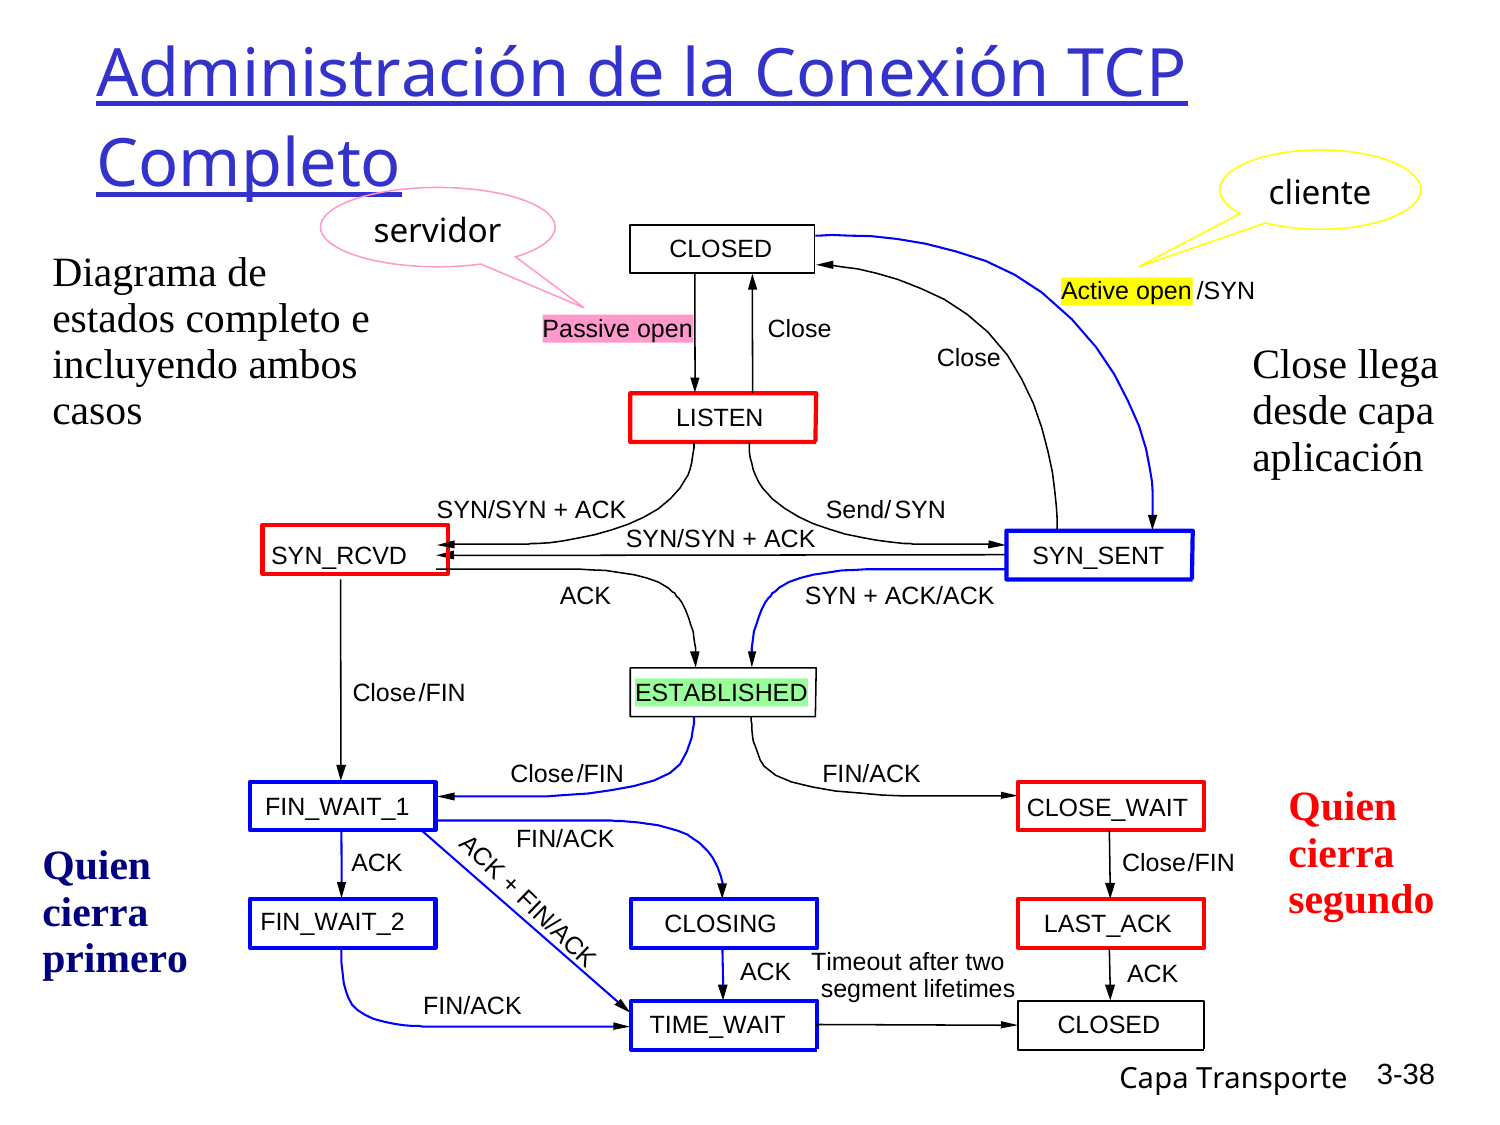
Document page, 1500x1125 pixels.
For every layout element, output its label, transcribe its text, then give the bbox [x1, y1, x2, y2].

text_box ACK [559, 581, 612, 610]
text_box [1000, 1021, 1019, 1030]
text_box [690, 376, 700, 393]
text_box [336, 882, 347, 899]
text_box /SYN [1196, 277, 1256, 306]
text_box [747, 273, 758, 290]
text_box [614, 998, 629, 1013]
text_box Close [936, 343, 1002, 372]
text_box FIN_WAIT_2 [260, 907, 406, 936]
text_box /FIN [1187, 848, 1236, 877]
text_box [1104, 882, 1116, 899]
text_box [816, 260, 834, 269]
text_box ACK [739, 957, 792, 986]
text_box Passive open [542, 314, 694, 343]
text_box Send/ [825, 496, 892, 525]
text_box SYN + ACK/ACK [804, 581, 996, 610]
text_box CLOSING [664, 909, 778, 938]
text_box CLOSED [669, 234, 773, 263]
text_box ACK + FIN/ACK [454, 828, 603, 973]
text_box FIN_WAIT_1 [265, 793, 411, 822]
text_box [717, 984, 728, 1001]
text_box [450, 550, 454, 560]
text_box Timeout after two [811, 948, 1013, 977]
text_box ESTABLISHED [635, 678, 808, 707]
text_box Close [352, 678, 417, 707]
text_box [1000, 791, 1016, 800]
text_box [690, 651, 700, 668]
text_box TIME_WAIT [649, 1011, 786, 1040]
text_box Quien cierra segundo [1273, 776, 1450, 931]
text_box [1104, 984, 1116, 1001]
text_box LAST_ACK [1043, 909, 1173, 938]
text_box CLOSED [1057, 1011, 1161, 1040]
text_box ACK [351, 848, 403, 877]
text_box segment lifetimes [820, 974, 1016, 1003]
text_box CLOSE_WAIT [1026, 794, 1189, 823]
text_box [436, 552, 446, 558]
text_box Close [1122, 848, 1187, 877]
text_box cliente [1138, 149, 1421, 267]
text_box Diagrama de estados completo e incluyendo ambos casos [37, 241, 413, 443]
text_box SYN/SYN + ACK [436, 496, 627, 525]
text_box [747, 651, 758, 668]
text_box FIN/ACK [423, 992, 522, 1021]
text_box SYN_RCVD [270, 541, 408, 570]
text_box /FIN [576, 760, 625, 789]
text_box SYN_SENT [1032, 541, 1165, 570]
text_box Close llega desde capa aplicación [1237, 333, 1500, 489]
title Administración de la Conexión TCP Completo [81, 21, 1438, 210]
text_box SYN/SYN + ACK [625, 525, 816, 554]
text_box FIN/ACK [822, 760, 922, 789]
text_box [436, 792, 455, 801]
text_box Active open [1061, 277, 1193, 306]
text_box [1147, 514, 1158, 531]
text_box Close [767, 314, 832, 343]
text_box ACK [1127, 959, 1179, 988]
text_box [436, 540, 455, 549]
text_box [987, 540, 1006, 549]
text_box LISTEN [676, 403, 764, 432]
text_box servidor [320, 187, 585, 308]
text_box /FIN [418, 678, 466, 707]
text_box [336, 764, 347, 780]
text_box Close [510, 760, 575, 789]
text_box [612, 1022, 631, 1031]
text_box [716, 882, 727, 899]
text_box Quien cierra primero [27, 835, 203, 990]
text_box FIN/ACK [516, 825, 615, 854]
text_box SYN [894, 496, 947, 525]
